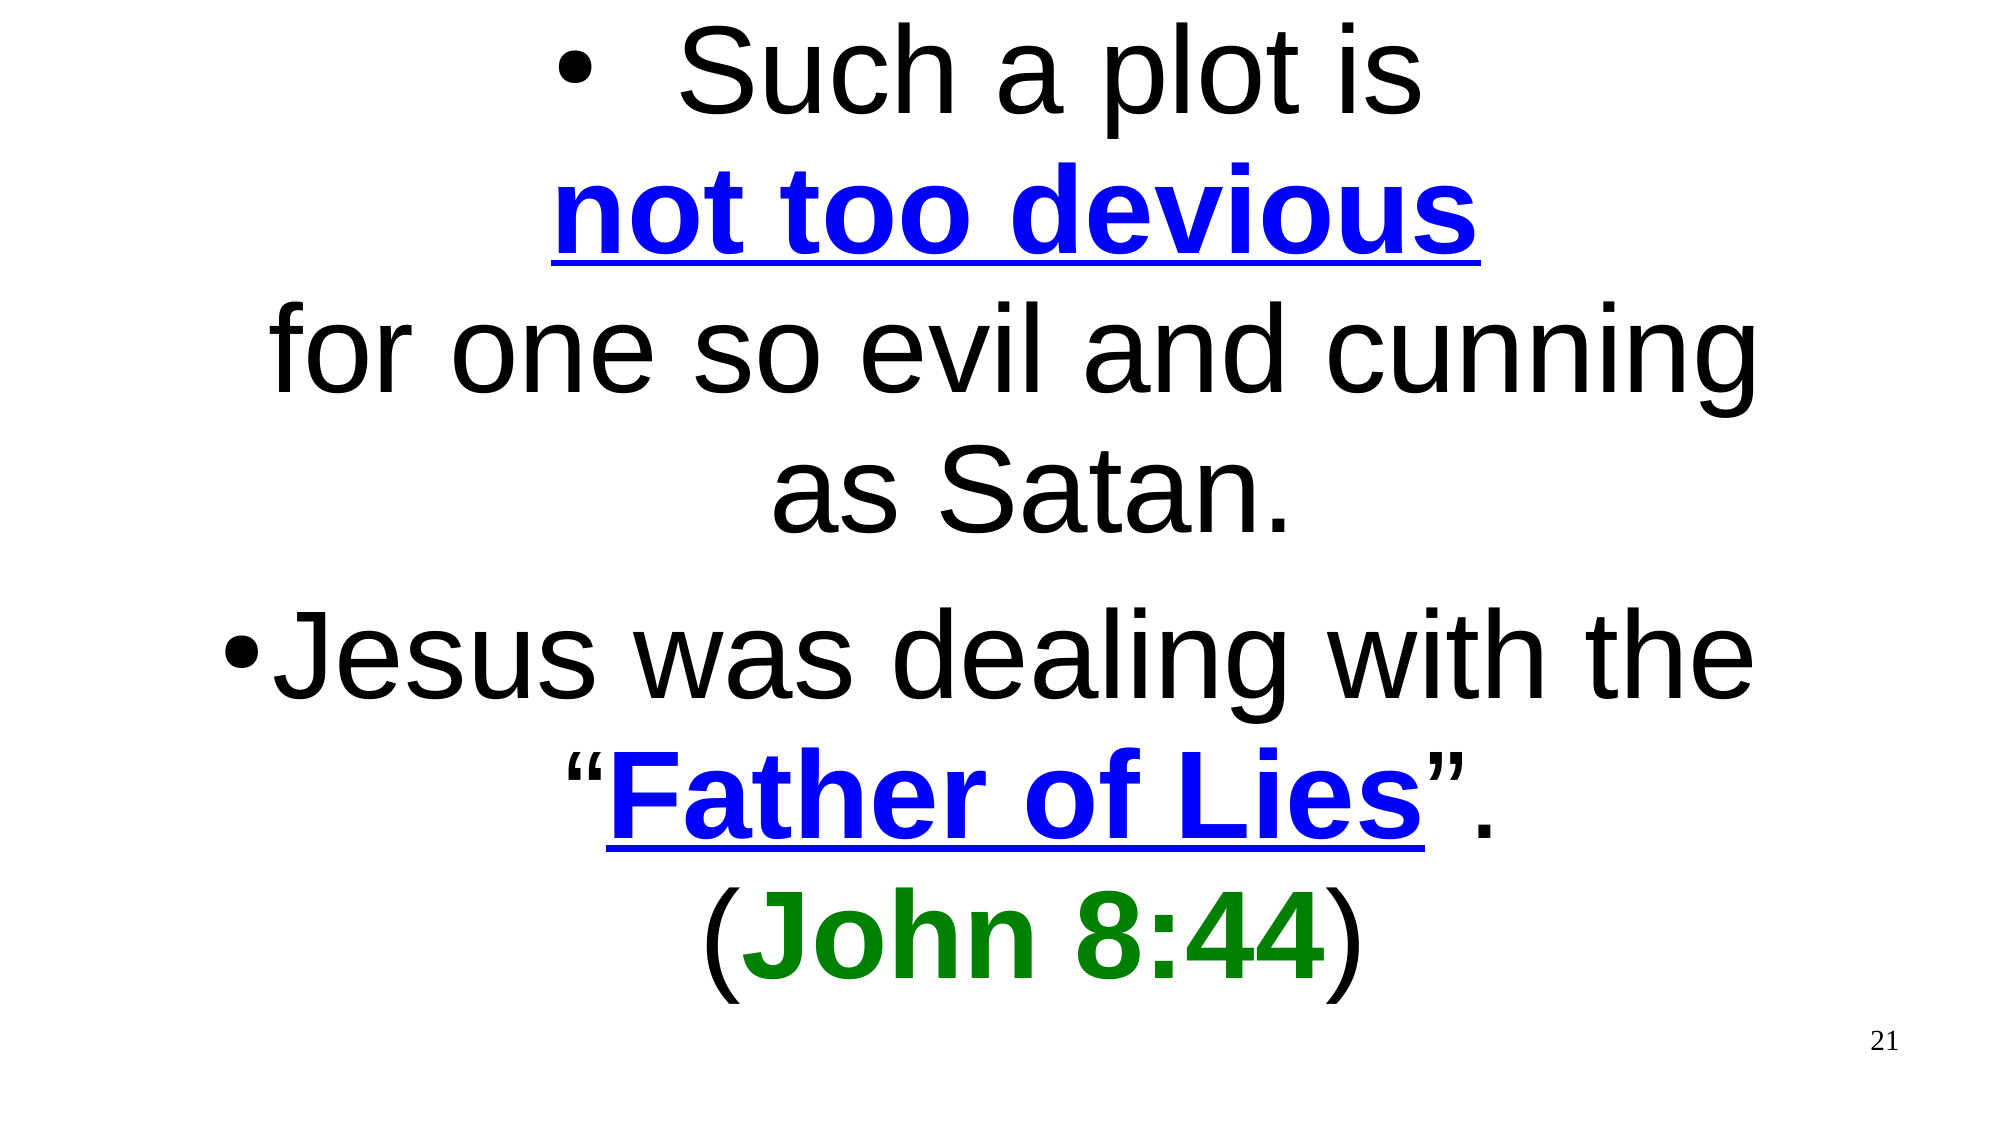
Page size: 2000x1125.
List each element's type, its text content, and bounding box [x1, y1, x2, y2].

list Such a plot is not too devious for one so evil and cunning as Satan. Jesus was dealing with the “Father of Lies”. (John 8:44) [0, 0, 1996, 1123]
